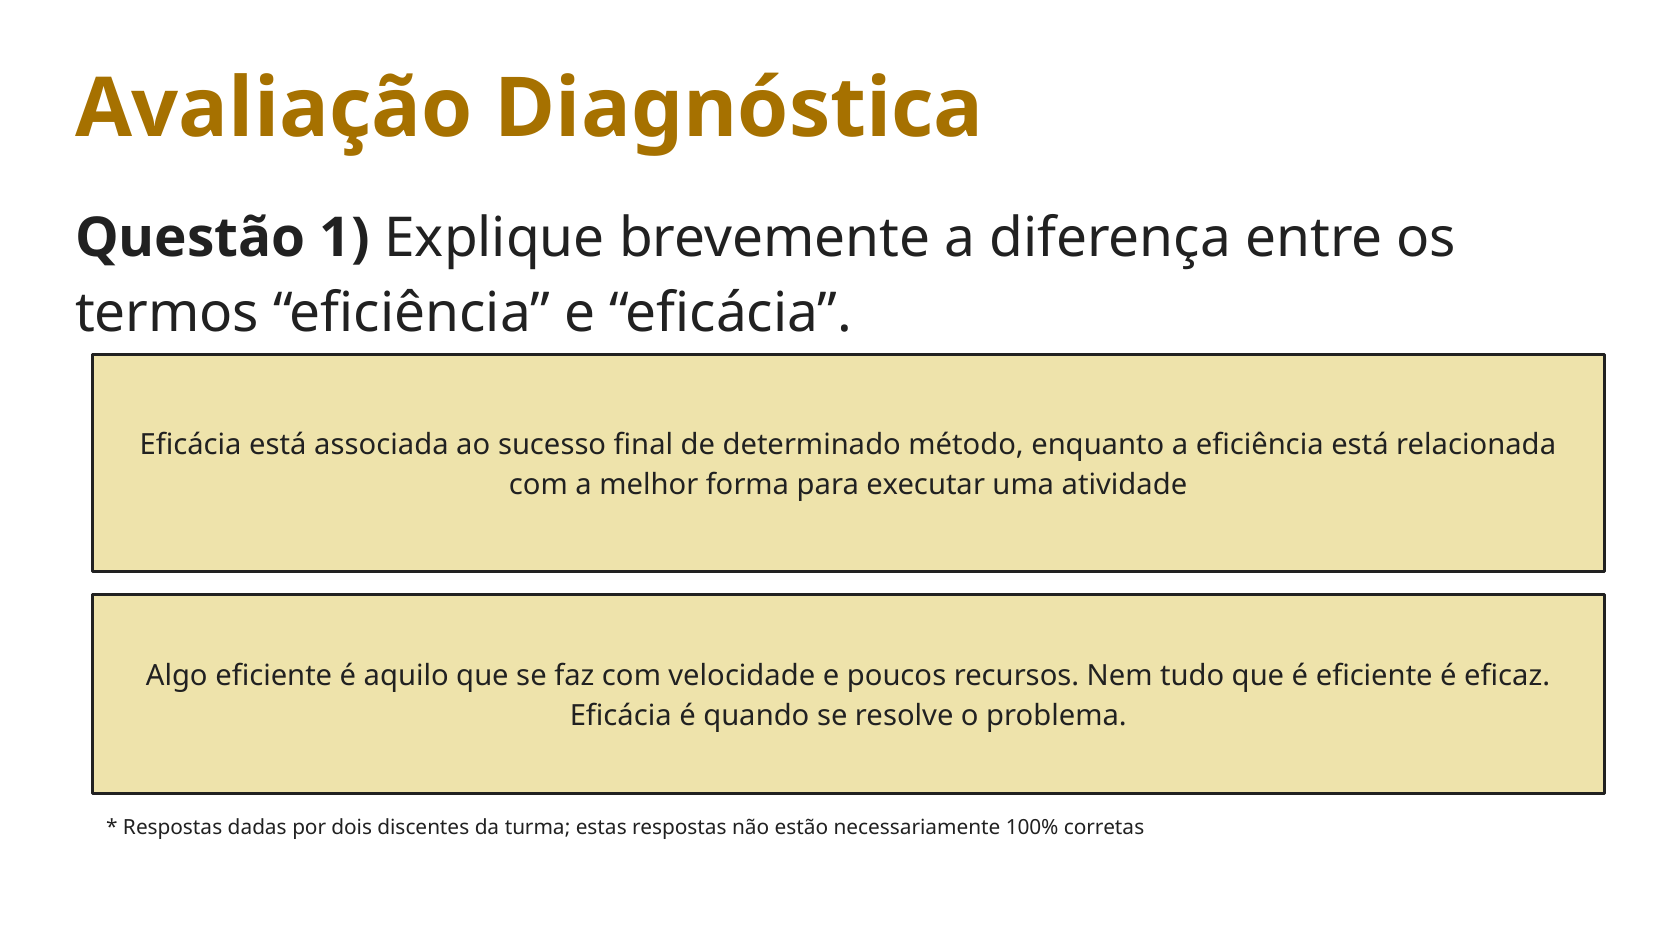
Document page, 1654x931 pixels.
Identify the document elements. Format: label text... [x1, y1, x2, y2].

text_box Eficácia está associada ao sucesso final de determinado método, enquanto a eficiência está relacionada com a melhor forma para executar uma atividade [92, 354, 1605, 572]
title Avaliação Diagnóstica [75, 33, 1425, 175]
text_box * Respostas dadas por dois discentes da turma; estas respostas não estão necessariamente 100% corretas [91, 805, 1077, 846]
text_box Algo eficiente é aquilo que se faz com velocidade e poucos recursos. Nem tudo que é eficiente é eficaz. Eficácia é quando se resolve o problema. [92, 594, 1605, 794]
list Questão 1) Explique brevemente a diferença entre os termos “eficiência” e “eficácia”. [75, 197, 1575, 778]
